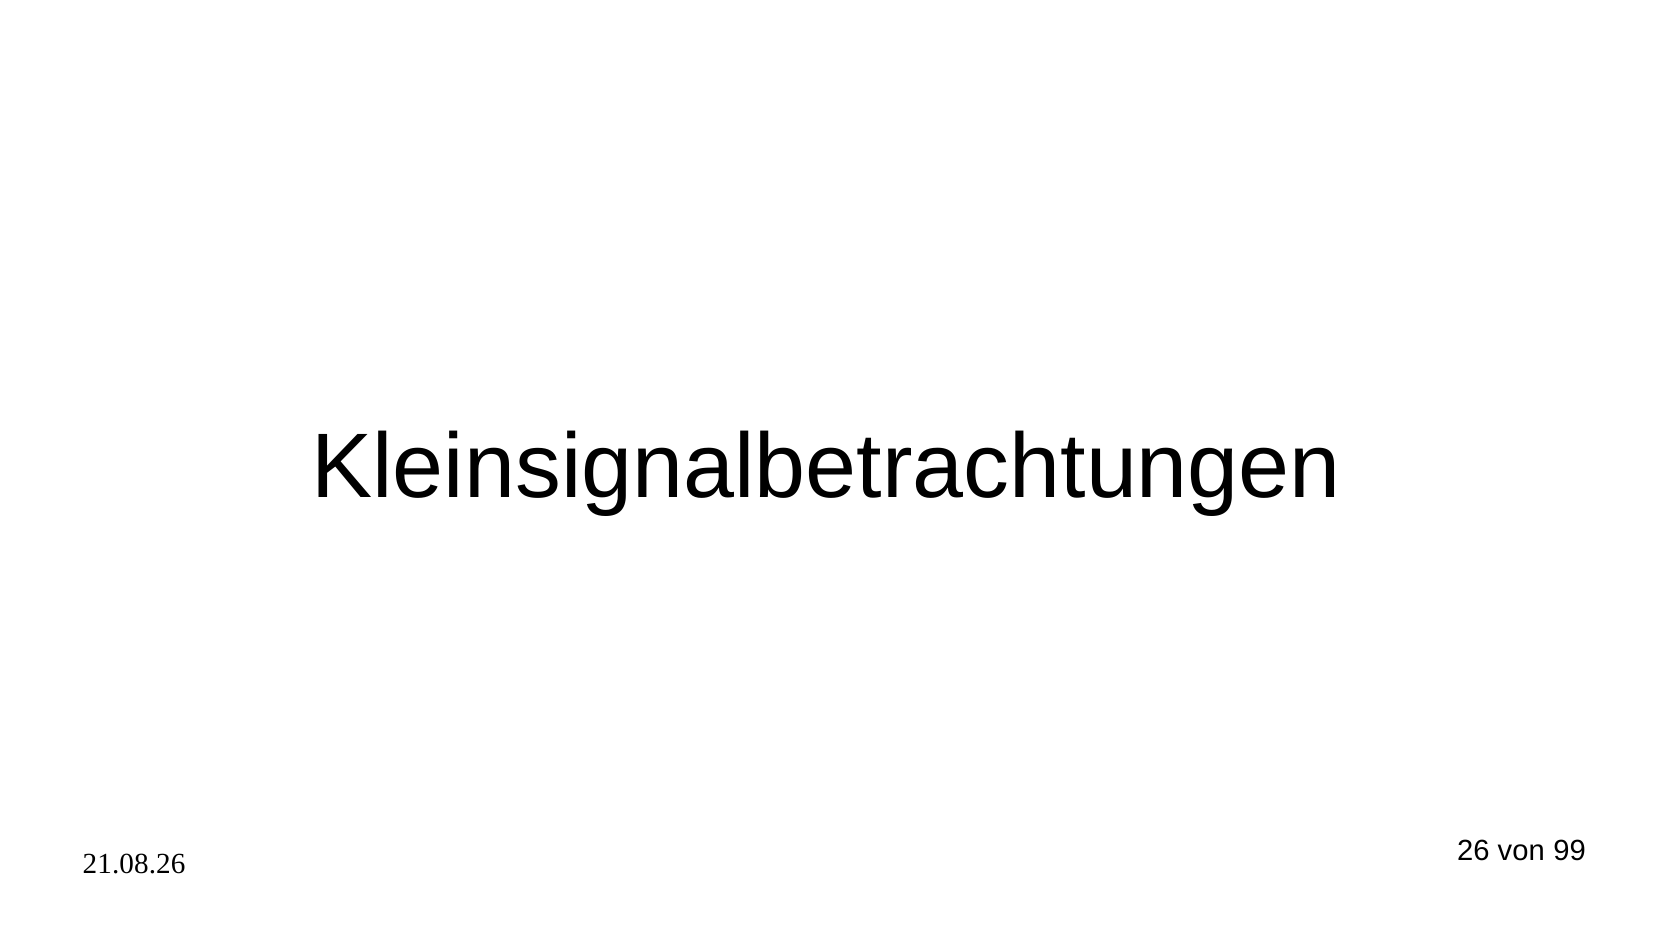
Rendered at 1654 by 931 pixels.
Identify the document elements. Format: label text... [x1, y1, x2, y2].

title Kleinsignalbetrachtungen [82, 388, 1571, 544]
